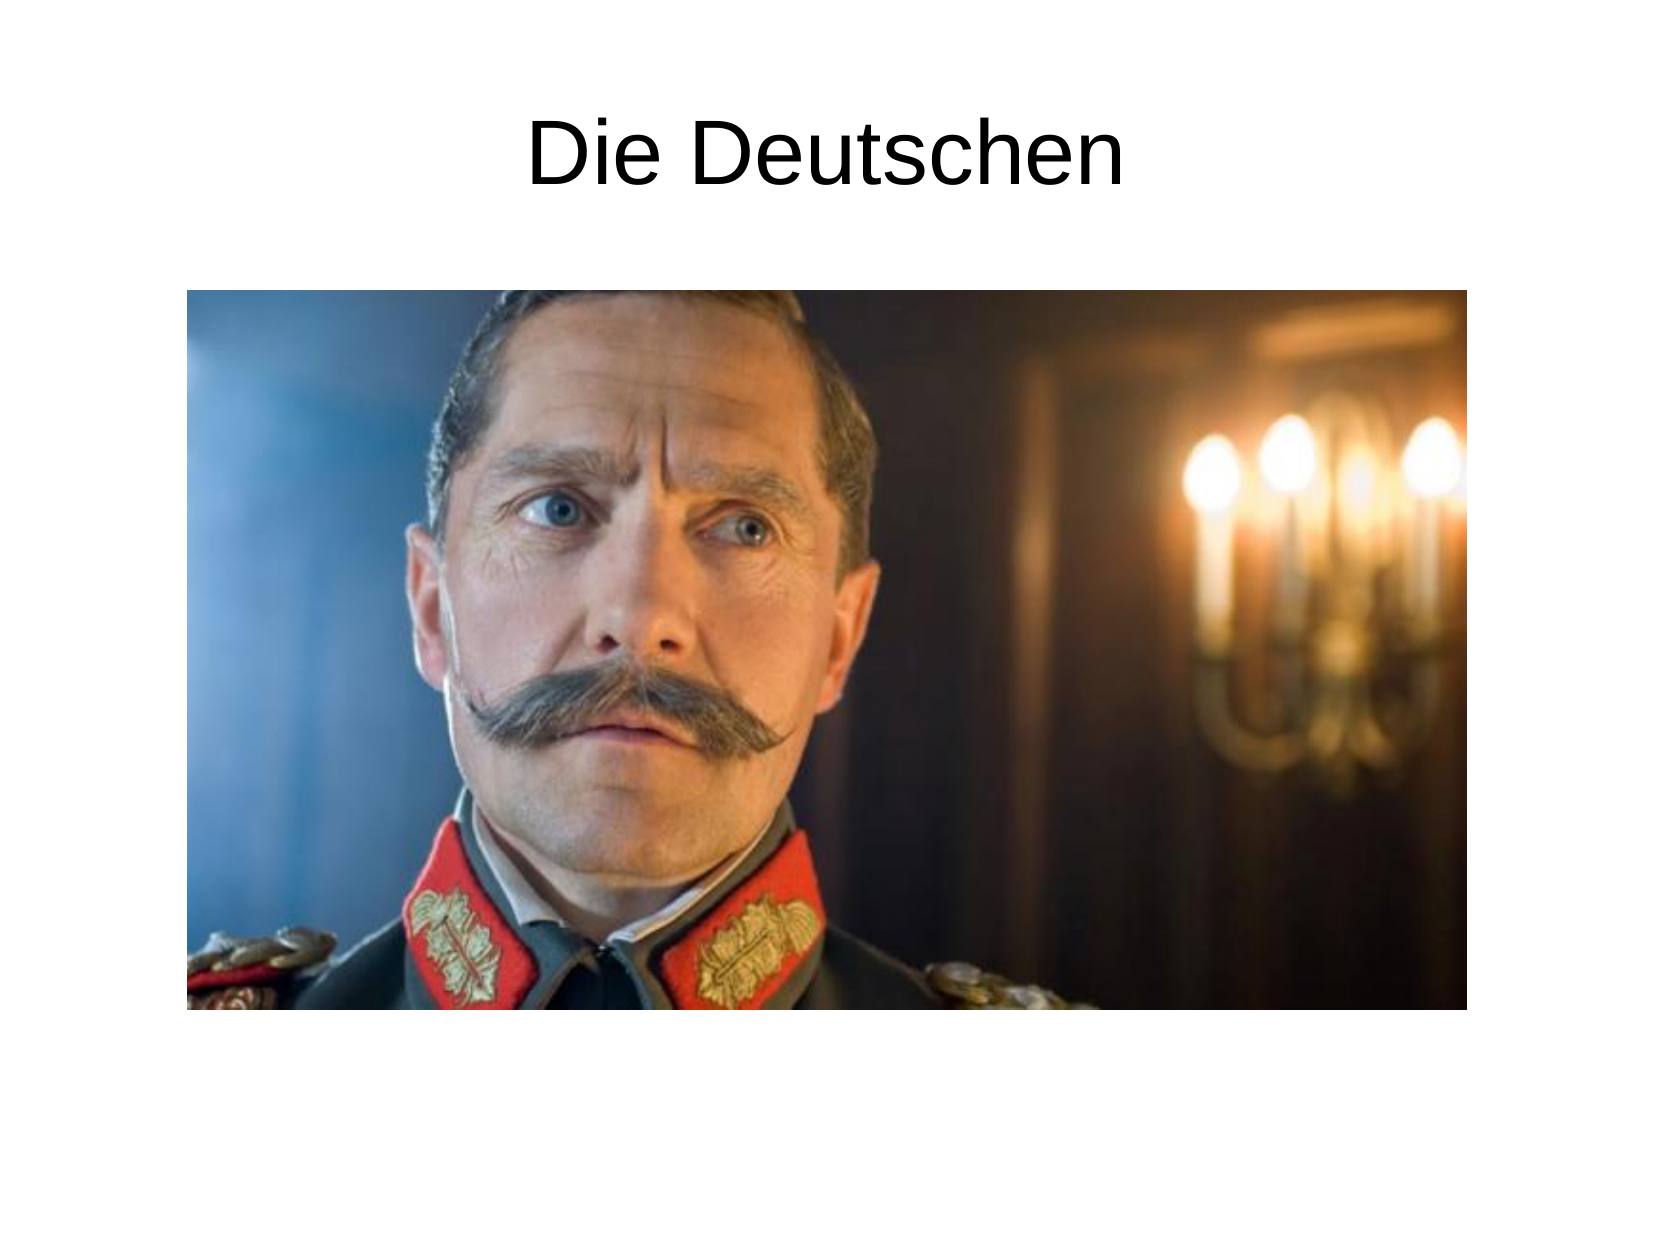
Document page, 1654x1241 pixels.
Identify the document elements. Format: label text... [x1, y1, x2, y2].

title Die Deutschen [82, 49, 1571, 257]
picture [187, 290, 1467, 1010]
